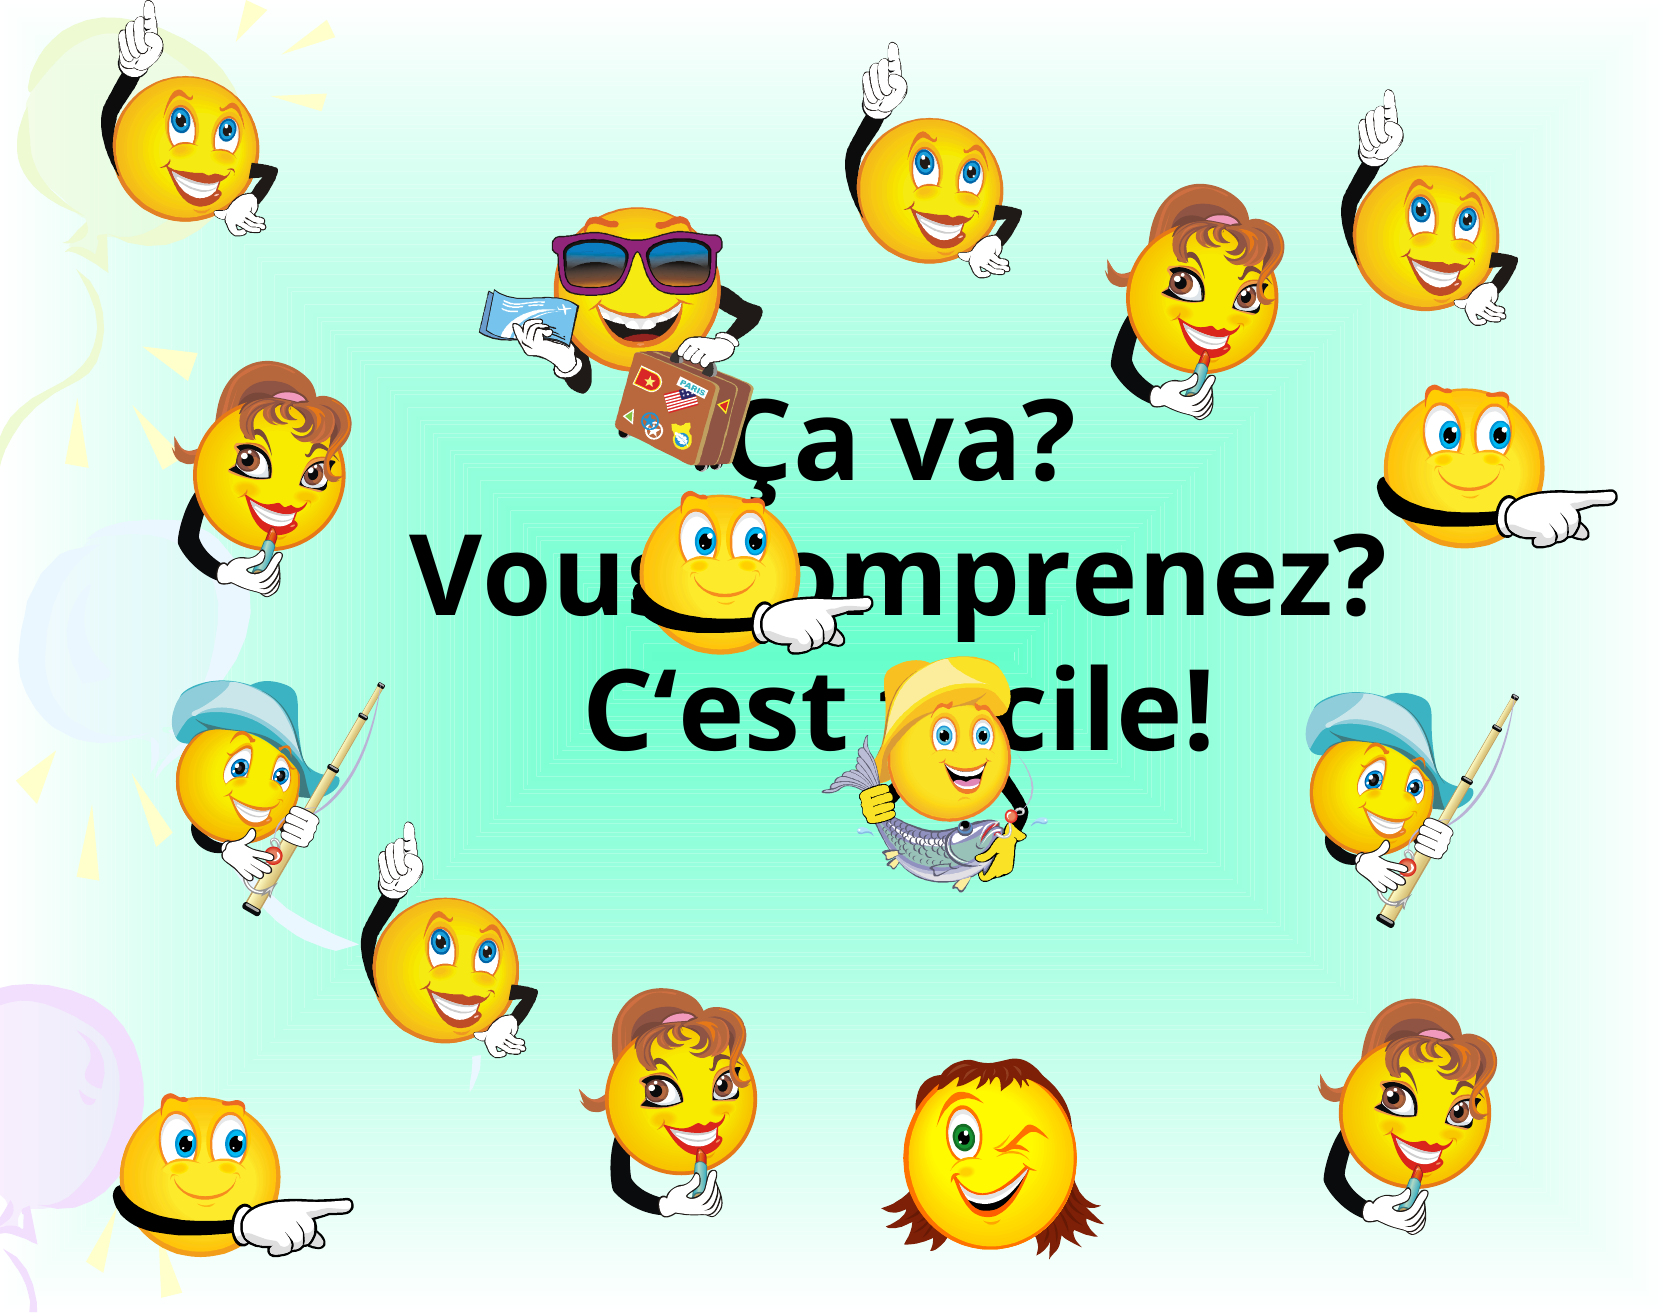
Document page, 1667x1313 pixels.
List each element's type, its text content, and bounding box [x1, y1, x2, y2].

picture [880, 1057, 1105, 1261]
picture [1317, 998, 1498, 1235]
picture [101, 0, 278, 237]
picture [1376, 384, 1618, 549]
picture [171, 360, 352, 598]
picture [171, 679, 538, 1059]
picture [555, 966, 795, 1244]
picture [821, 656, 1048, 893]
picture [1104, 183, 1285, 421]
text_box Ça va? Vous comprenez? C‘est facile! [65, 360, 1667, 782]
picture [112, 1093, 354, 1258]
picture [478, 207, 763, 472]
picture [632, 490, 874, 655]
picture [1341, 89, 1518, 326]
picture [845, 41, 1022, 279]
picture [1305, 691, 1519, 928]
